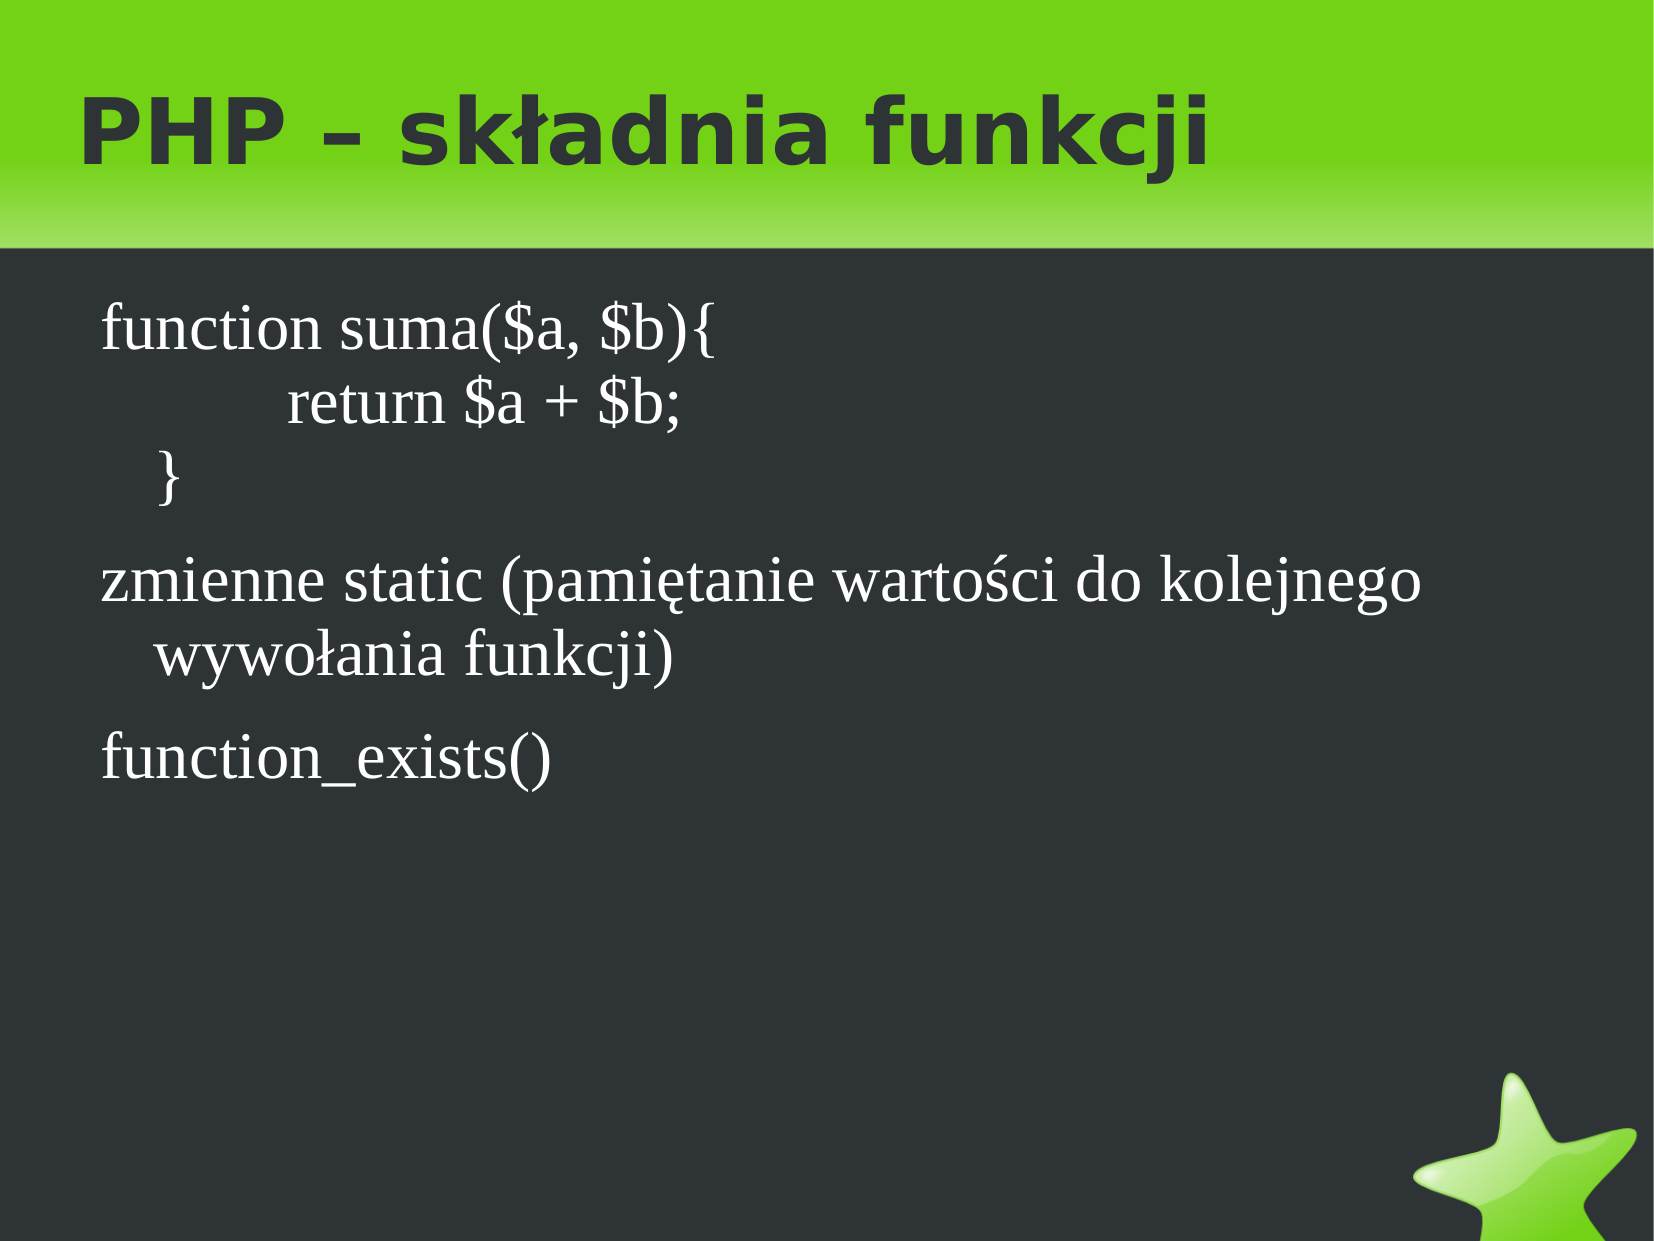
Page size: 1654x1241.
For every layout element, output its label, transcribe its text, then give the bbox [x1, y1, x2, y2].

picture [0, 0, 1654, 1241]
title PHP – składnia funkcji [76, 36, 1565, 229]
list function suma($a, $b){ return $a + $b; } zmienne static (pamiętanie wartości do kolejnego wywołania funkcji) function_exists() [82, 290, 1571, 1094]
